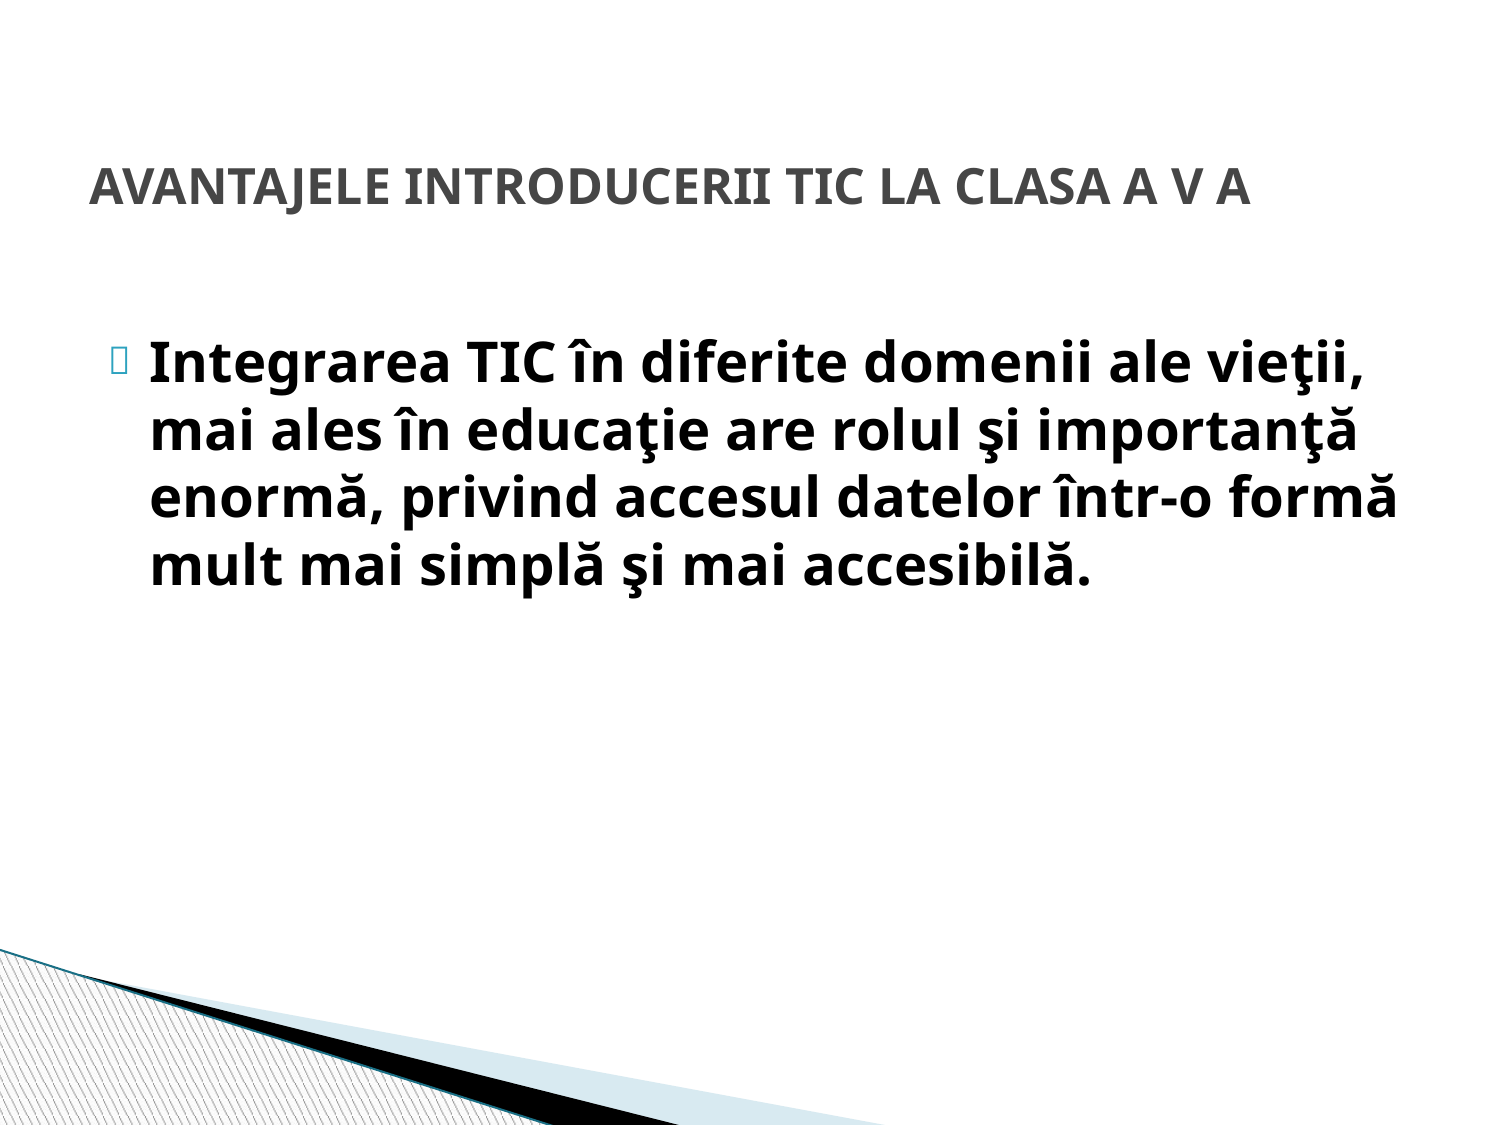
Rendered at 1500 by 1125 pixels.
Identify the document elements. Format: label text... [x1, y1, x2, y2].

picture [0, 952, 543, 1125]
title AVANTAJELE INTRODUCERII TIC LA CLASA A V A [75, 45, 1425, 233]
list Integrarea TIC în diferite domenii ale vieţii, mai ales în educaţie are rolul şi importanţă enormă, privind accesul datelor într-o formă mult mai simplă şi mai accesibilă. [75, 243, 1425, 986]
